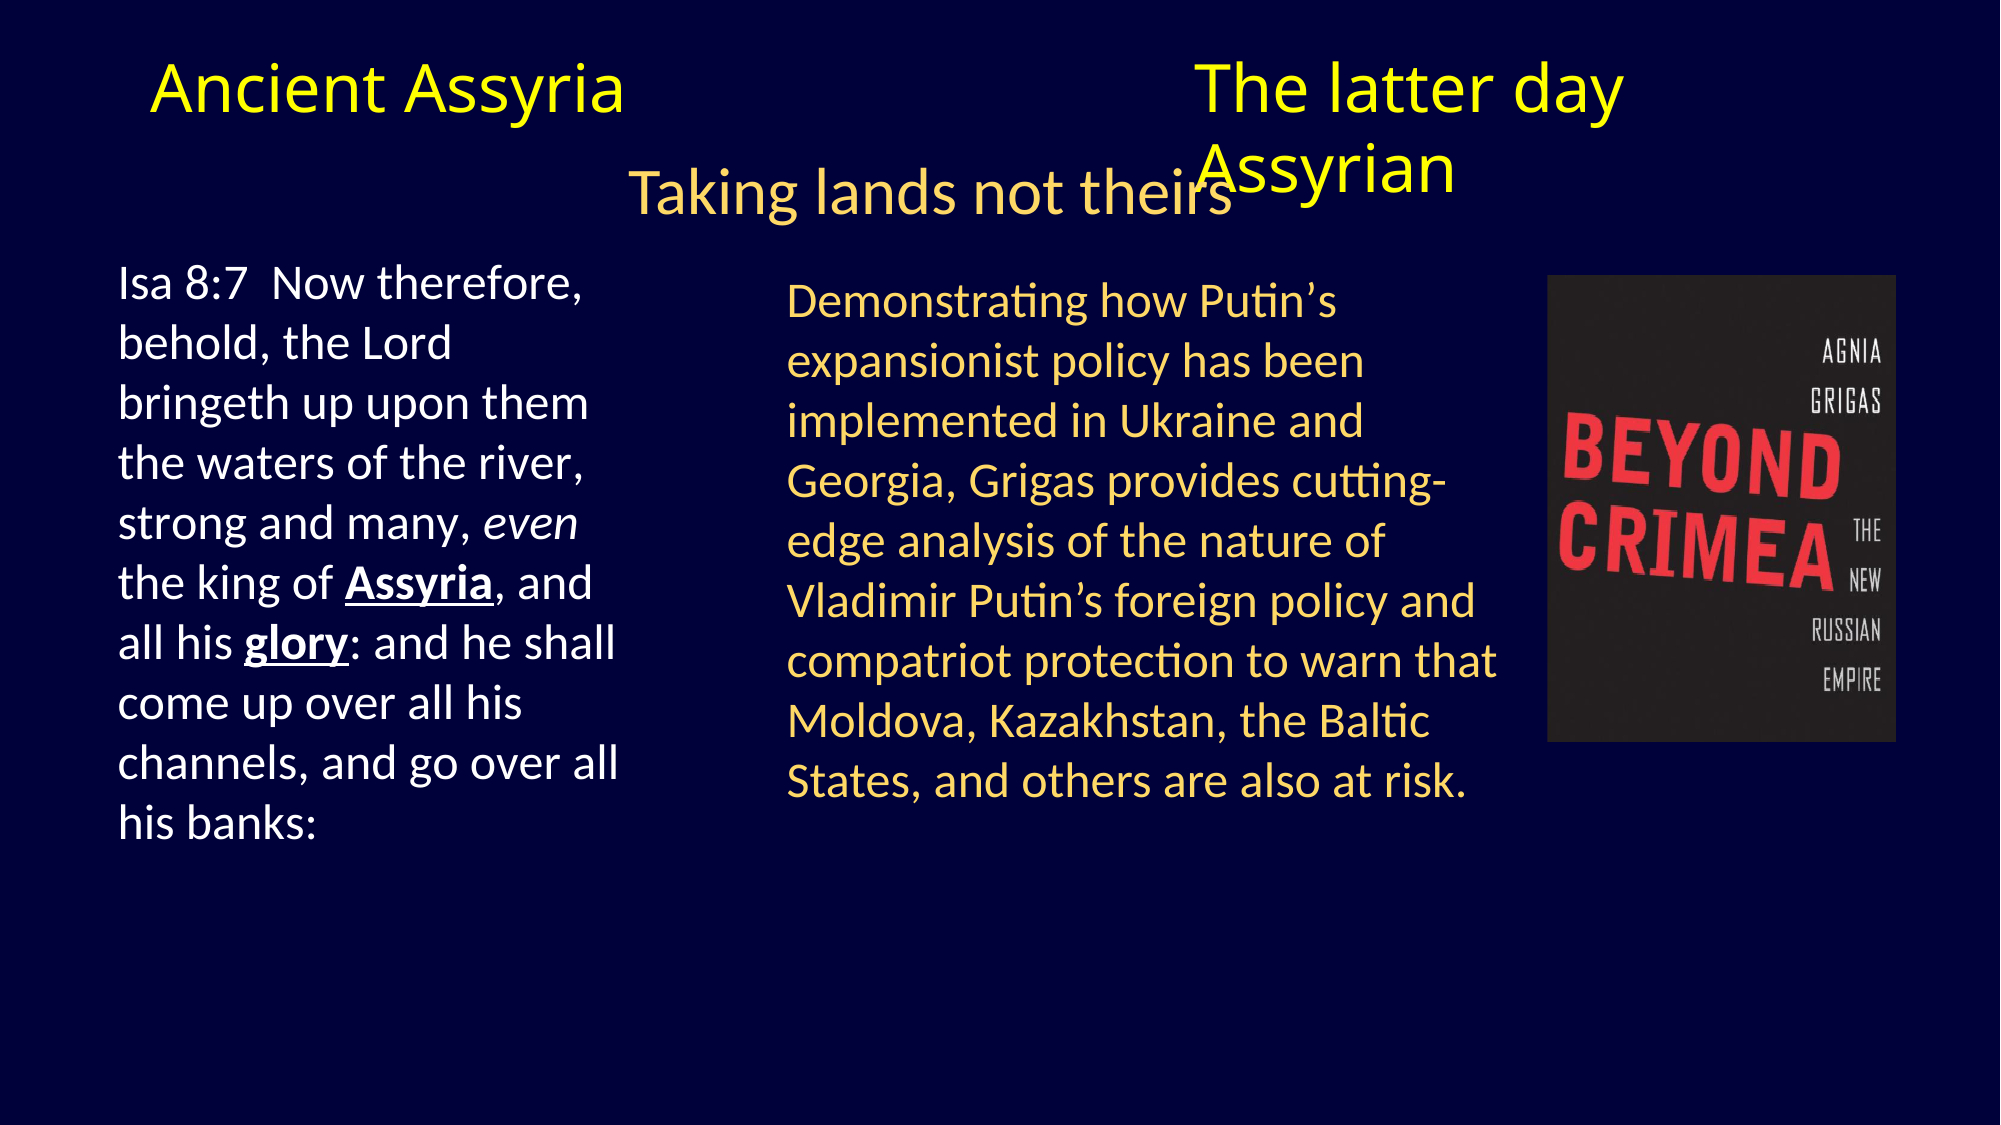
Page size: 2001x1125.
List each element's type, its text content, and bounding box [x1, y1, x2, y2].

text_box Taking lands not theirs [613, 139, 1292, 236]
picture [1547, 275, 1896, 742]
text_box Isa 8:7 Now therefore, behold, the Lord bringeth up upon them the waters of the river, strong and many, even the king of Assyria, and all his glory: and he shall come up over all his channels, and go over all his banks: [102, 241, 646, 884]
text_box Ancient Assyria [136, 38, 874, 133]
text_box Demonstrating how Putin’s expansionist policy has been implemented in Ukraine and Georgia, Grigas provides cutting-edge analysis of the nature of Vladimir Putin’s foreign policy and compatriot protection to warn that Moldova, Kazakhstan, the Baltic States, and others are also at risk. [771, 259, 1534, 820]
text_box The latter day Assyrian [1179, 38, 1918, 213]
